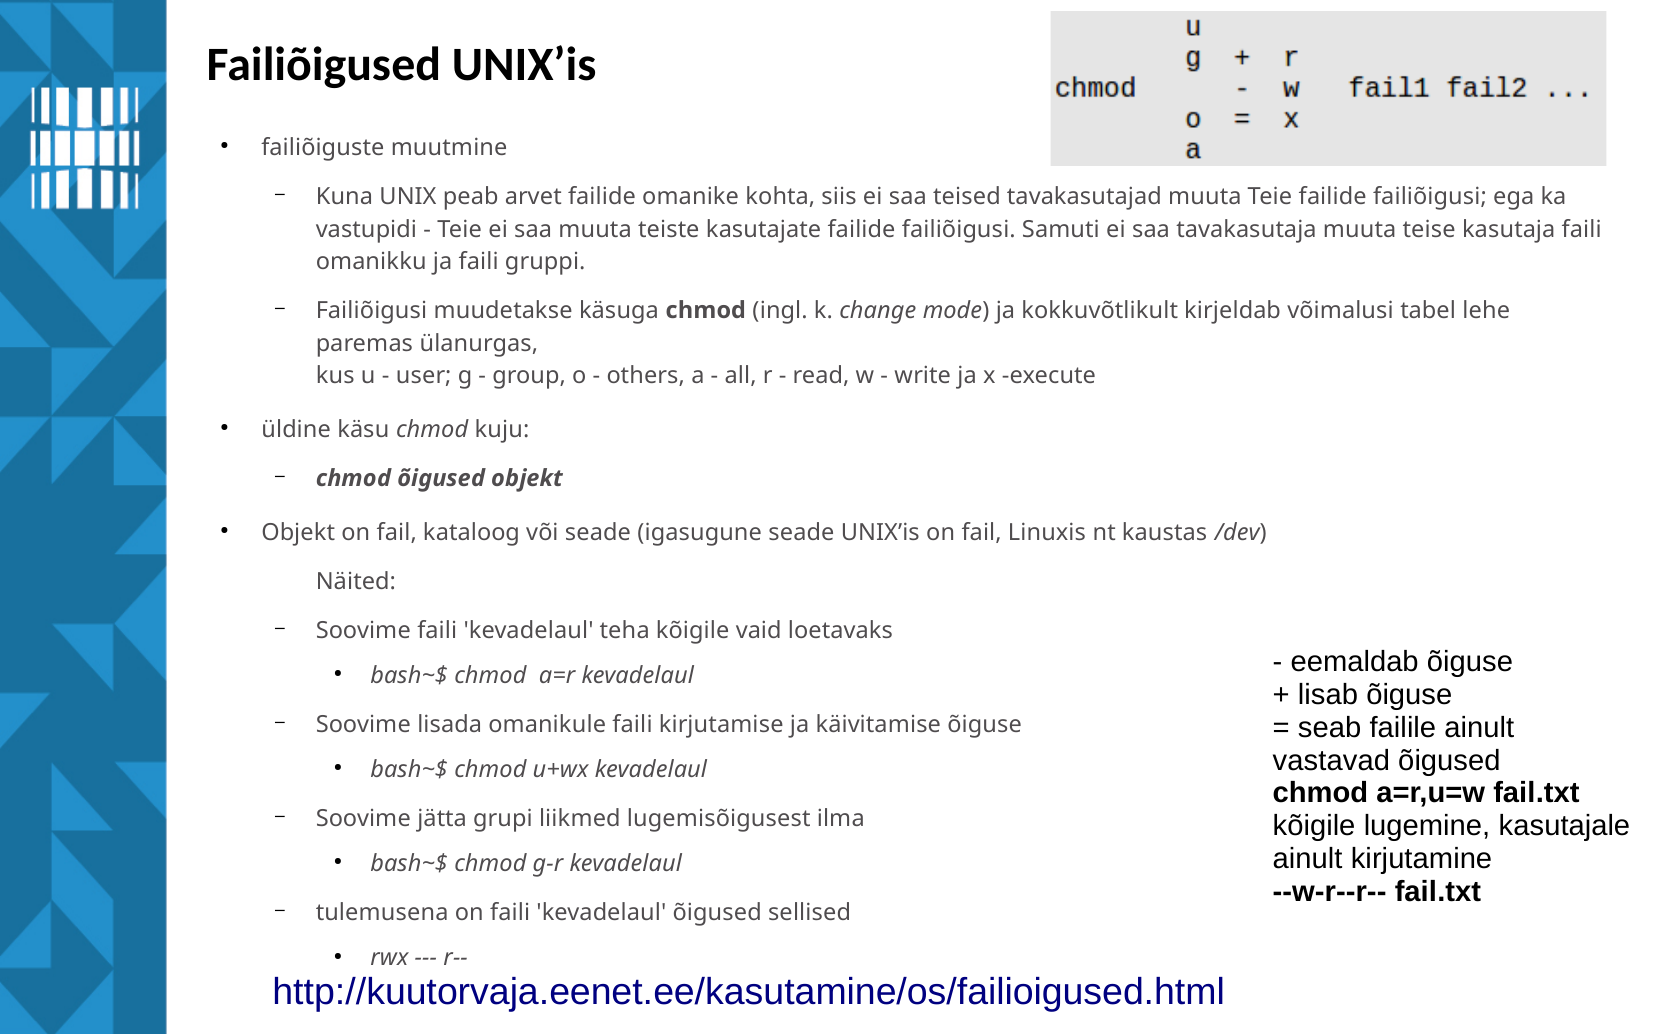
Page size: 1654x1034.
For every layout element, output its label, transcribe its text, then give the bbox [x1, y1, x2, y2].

text_box - eemaldab õiguse + lisab õiguse = seab failile ainult vastavad õigused chmod a=r,u=w fail.txt kõigile lugemine, kasutajale ainult kirjutamine --w-r--r-- fail.txt [1257, 637, 1648, 948]
title Failiõigused UNIX’is [206, 29, 1430, 107]
list failiõiguste muutmine Kuna UNIX peab arvet failide omanike kohta, siis ei saa teised tavakasutajad muuta Teie failide failiõigusi; ega ka vastupidi - Teie ei saa muuta teiste kasutajate failide failiõigusi. Samuti ei saa tavakasutaja muuta teise kasutaja faili omanikku ja faili gruppi. Failiõigusi muudetakse käsuga chmod (ingl. k. change mode) ja kokkuvõtlikult kirjeldab võimalusi tabel lehe paremas ülanurgas, kus u - user; g - group, o - others, a - all, r - read, w - write ja x -execute üldine käsu chmod kuju: chmod õigused objekt Objekt on fail, kataloog või seade (igasugune seade UNIX’is on fail, Linuxis nt kaustas /dev) Näited: Soovime faili 'kevadelaul' teha kõigile vaid loetavaks bash~$ chmod a=r kevadelaul Soovime lisada omanikule faili kirjutamise ja käivitamise õiguse bash~$ chmod u+wx kevadelaul Soovime jätta grupi liikmed lugemisõigusest ilma bash~$ chmod g-r kevadelaul tulemusena on faili 'kevadelaul' õigused sellised rwx --- r-- [206, 129, 1613, 981]
text_box http://kuutorvaja.eenet.ee/kasutamine/os/failioigused.html [257, 963, 1241, 1021]
picture [42, 108, 132, 208]
picture [1050, 11, 1607, 129]
